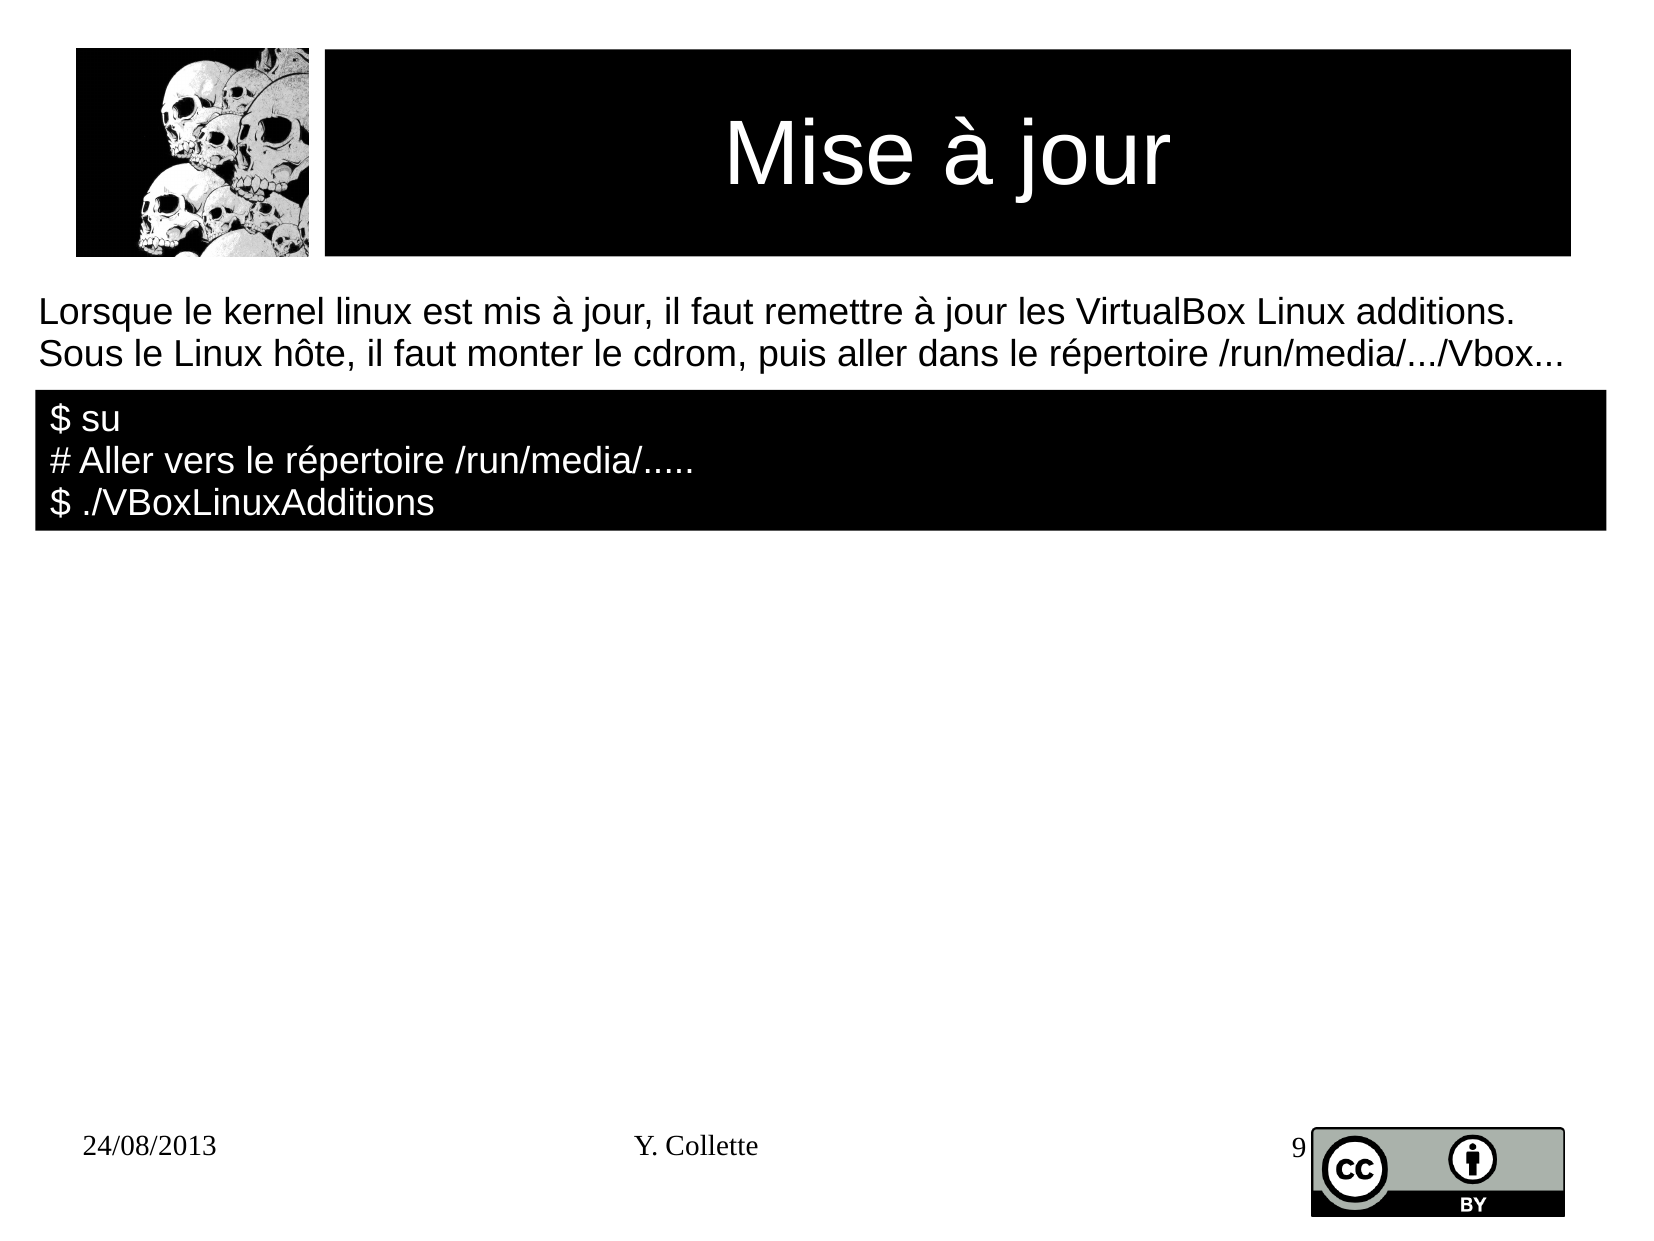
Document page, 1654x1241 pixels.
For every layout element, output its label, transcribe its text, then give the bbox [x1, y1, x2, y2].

text_box Lorsque le kernel linux est mis à jour, il faut remettre à jour les VirtualBox Linux additions. Sous le Linux hôte, il faut monter le cdrom, puis aller dans le répertoire /run/media/.../Vbox... [23, 283, 1619, 383]
title Mise à jour [324, 49, 1571, 257]
picture [76, 48, 309, 257]
text_box $ su # Aller vers le répertoire /run/media/..... $ ./VBoxLinuxAdditions [35, 389, 1607, 531]
picture [1311, 1127, 1565, 1217]
